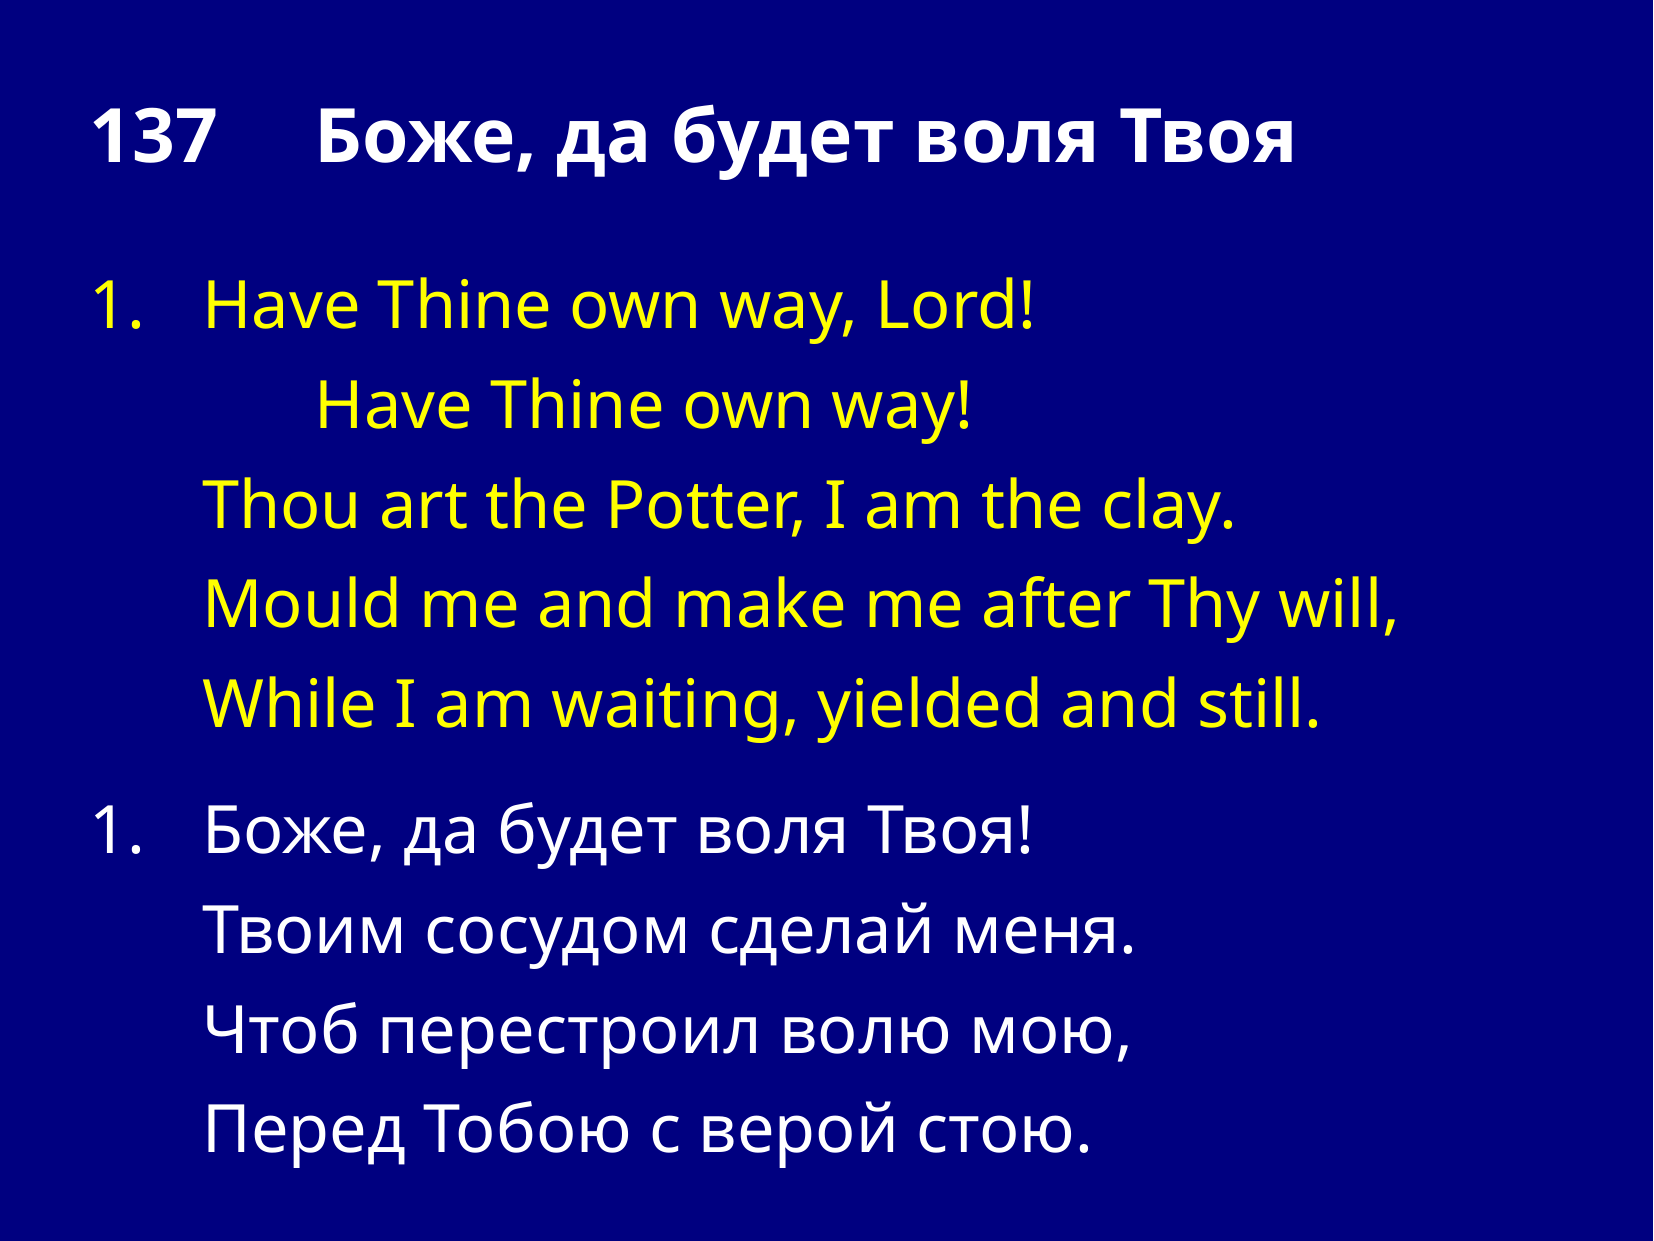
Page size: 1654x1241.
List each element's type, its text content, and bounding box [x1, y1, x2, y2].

text_box 1. Боже, да будет воля Твоя! Твоим сосудом сделай меня. Чтоб перестроил волю мою, Перед Тобою с верой стою. [75, 675, 1576, 1163]
text_box 1. Have Thine own way, Lord! Have Thine own way! Thou art the Potter, I am the clay. Mould me and make me after Thy will, While I am waiting, yielded and still. [75, 188, 1576, 675]
text_box 137 Боже, да будет воля Твоя [75, 75, 1576, 188]
